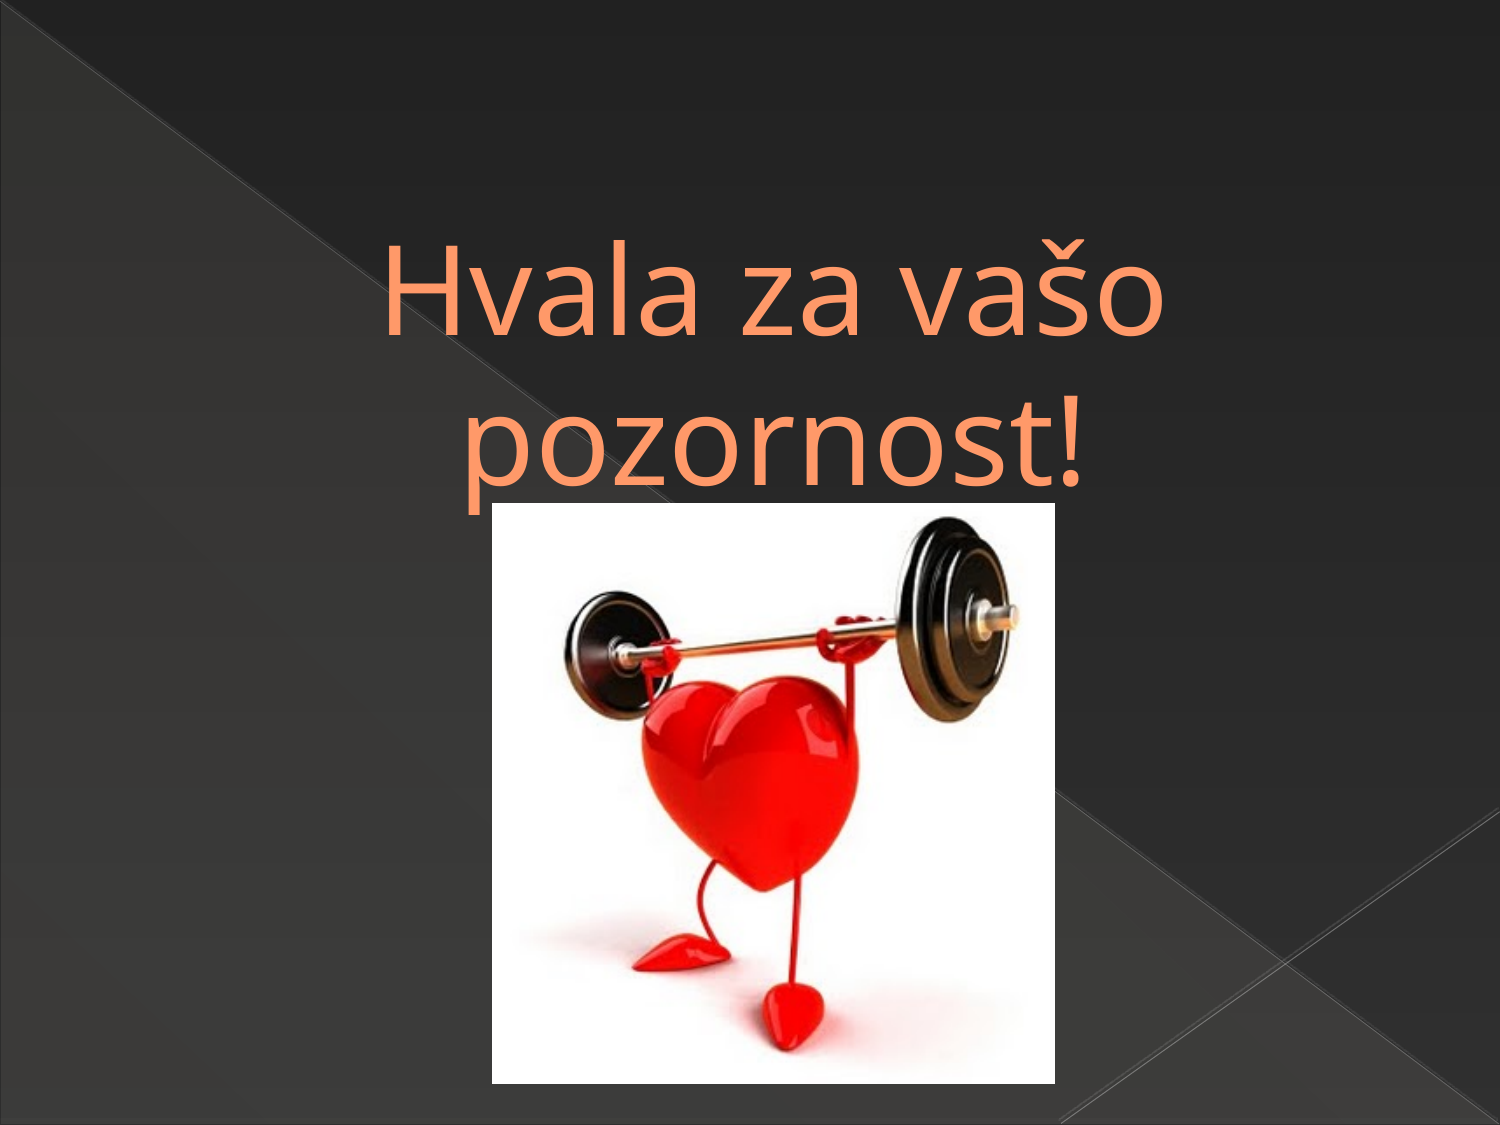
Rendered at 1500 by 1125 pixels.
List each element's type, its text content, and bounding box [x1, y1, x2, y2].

picture [492, 503, 1055, 1084]
title Hvala za vašo pozornost! [58, 246, 1409, 476]
